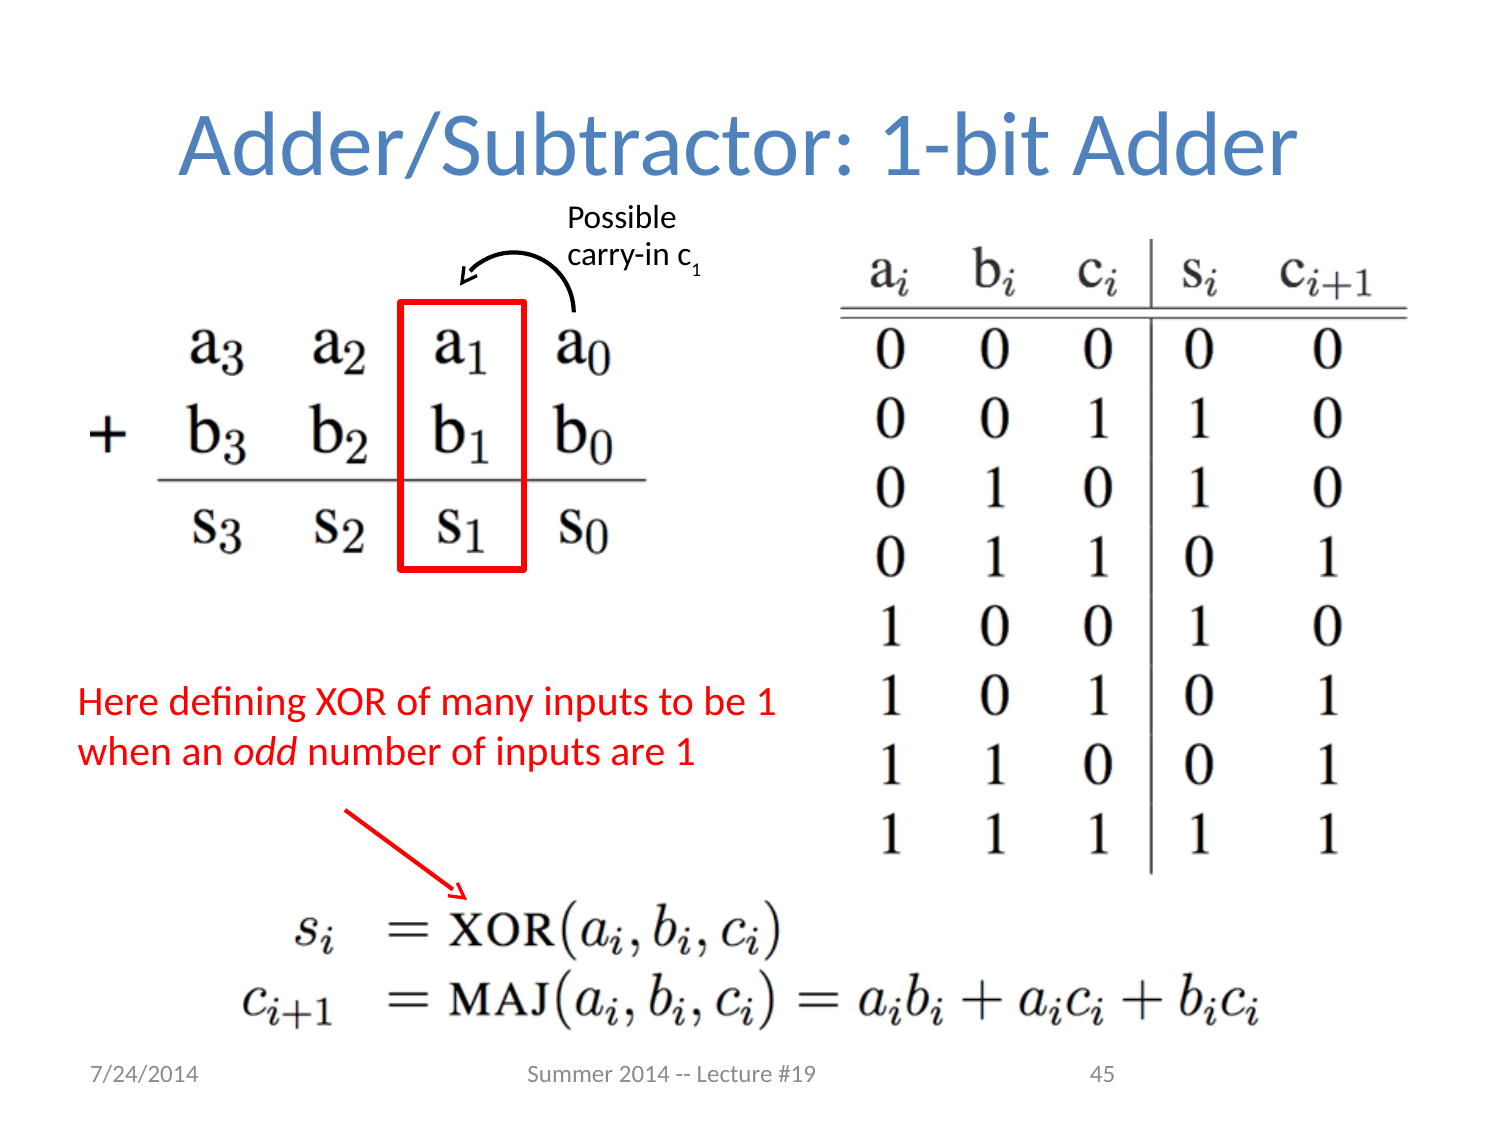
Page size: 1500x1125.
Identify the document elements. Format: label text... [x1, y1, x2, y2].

picture [404, 305, 521, 566]
slide_number 7/24/2014 [75, 1042, 425, 1103]
title Adder/Subtractor: 1-bit Adder [75, 45, 1425, 233]
picture [444, 900, 1259, 1032]
text_box Possible carry-in c1 [552, 195, 758, 281]
picture [90, 299, 398, 572]
picture [527, 299, 648, 572]
text_box Here defining XOR of many inputs to be 1 when an odd number of inputs are 1 [63, 666, 810, 782]
footer Summer 2014 -- Lecture #19 [512, 1042, 988, 1103]
slide_number <number> [1074, 1042, 1425, 1103]
picture [840, 239, 1408, 875]
picture [243, 900, 441, 1032]
